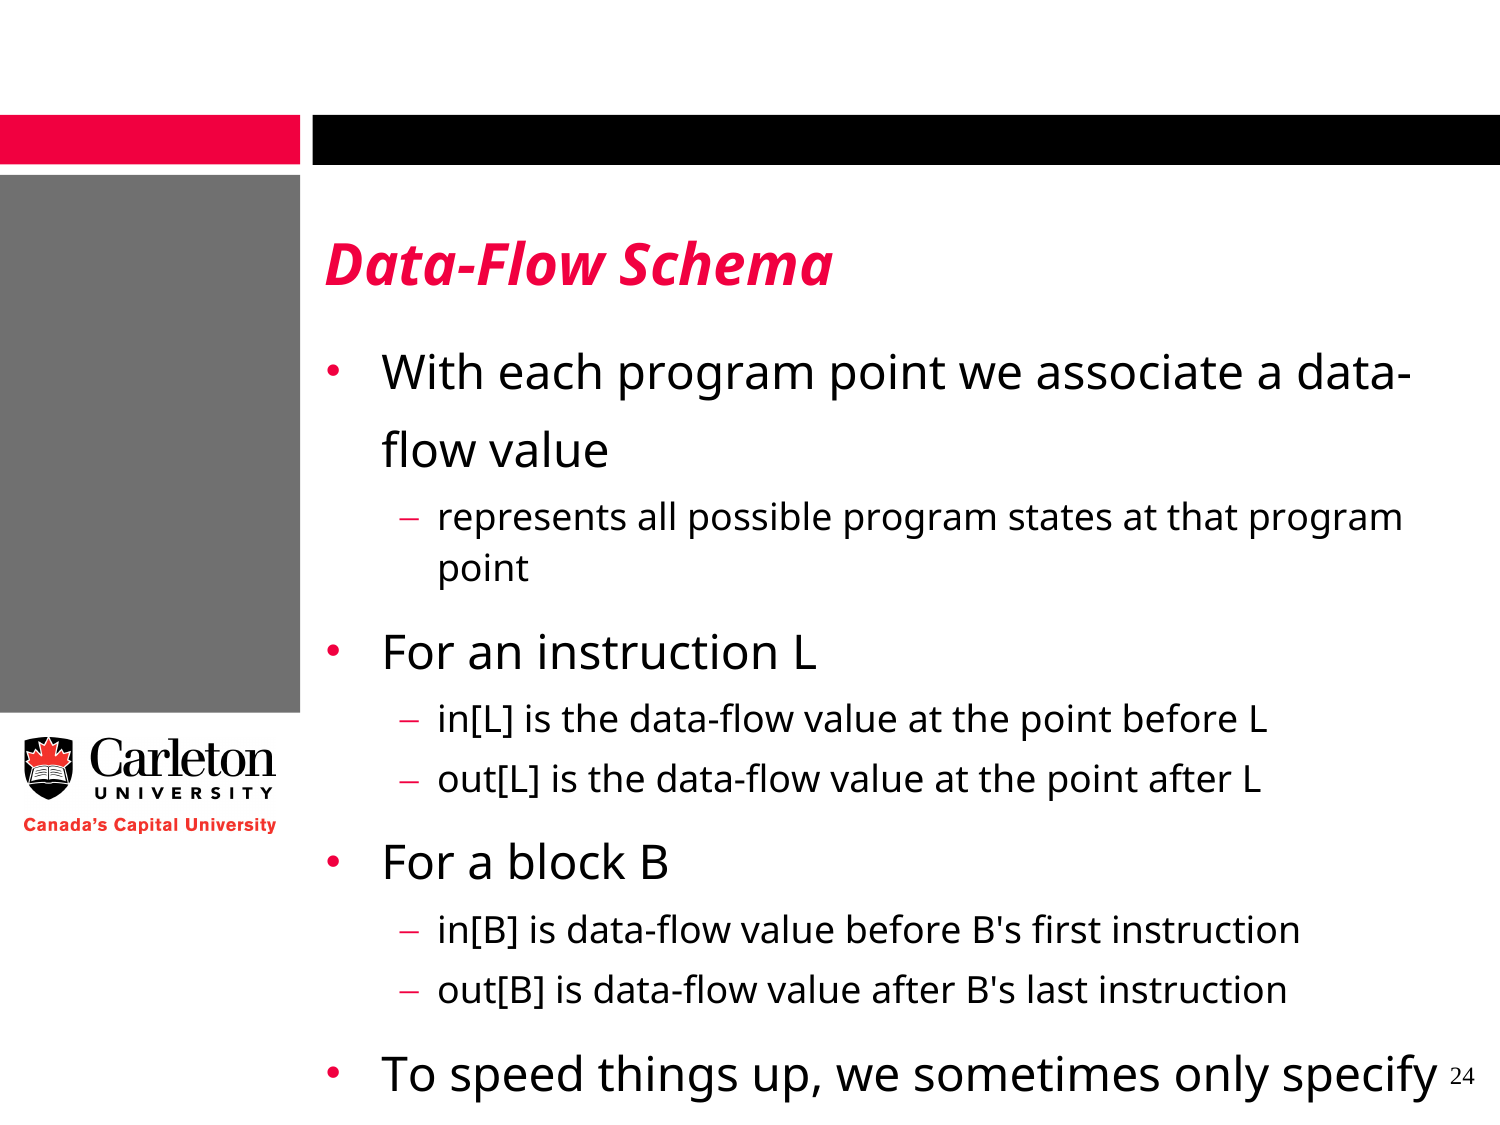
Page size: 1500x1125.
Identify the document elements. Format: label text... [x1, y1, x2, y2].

list With each program point we associate a data-flow value represents all possible program states at that program point For an instruction L in[L] is the data-flow value at the point before L out[L] is the data-flow value at the point after L For a block B in[B] is data-flow value before B's first instruction out[B] is data-flow value after B's last instruction To speed things up, we sometimes only specify in and out for the basic blocks [324, 324, 1450, 1060]
picture [24, 737, 276, 834]
title Data-Flow Schema [324, 187, 1450, 324]
